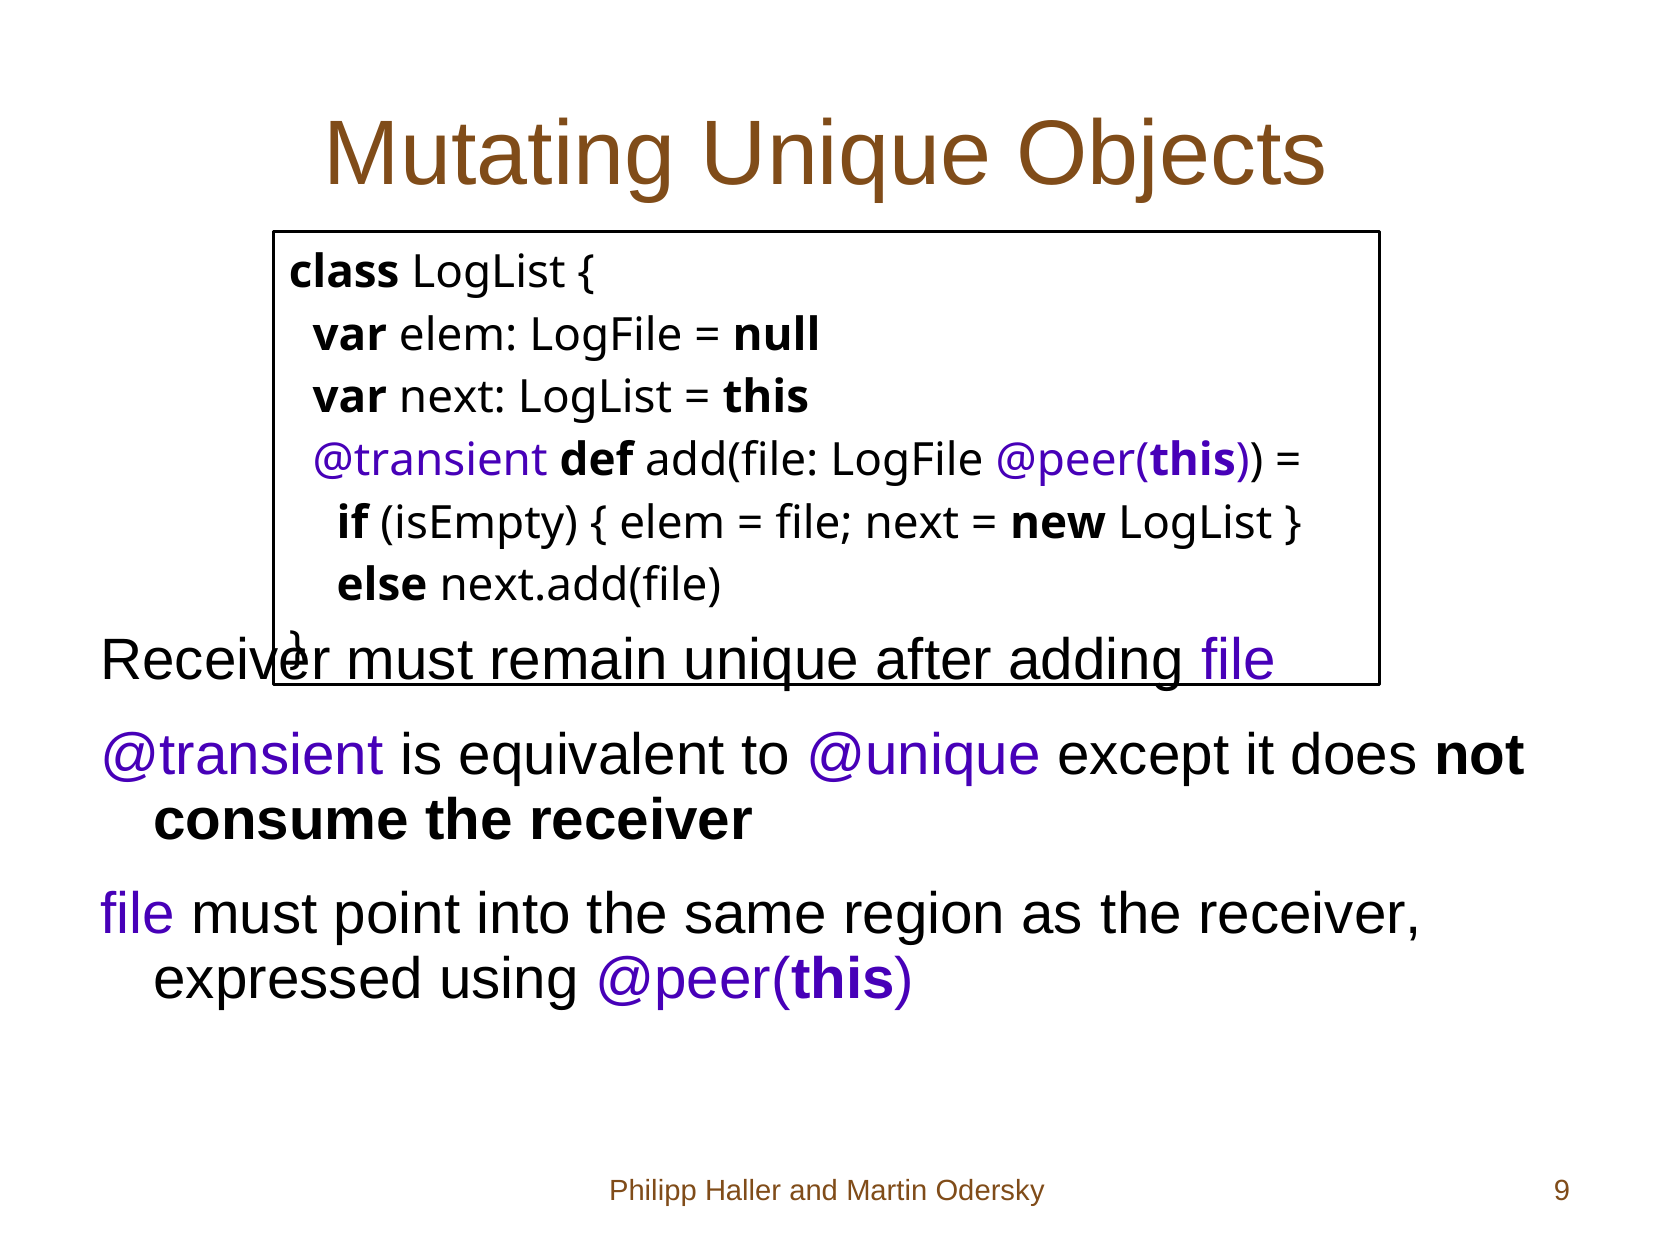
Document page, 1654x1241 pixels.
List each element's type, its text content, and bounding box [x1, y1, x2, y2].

list Receiver must remain unique after adding file @transient is equivalent to @unique except it does not consume the receiver file must point into the same region as the receiver, expressed using @peer(this) [82, 248, 1571, 1118]
list Receiver must remain unique after adding file @transient is equivalent to @unique except it does not consume the receiver file must point into the same region as the receiver, expressed using @peer(this) [275, 646, 1378, 683]
title Mutating Unique Objects [82, 56, 1571, 248]
text_box class LogList { var elem: LogFile = null var next: LogList = this @transient def add(file: LogFile @peer(this)) = if (isEmpty) { elem = file; next = new LogList } else next.add(file) } [273, 231, 1380, 646]
